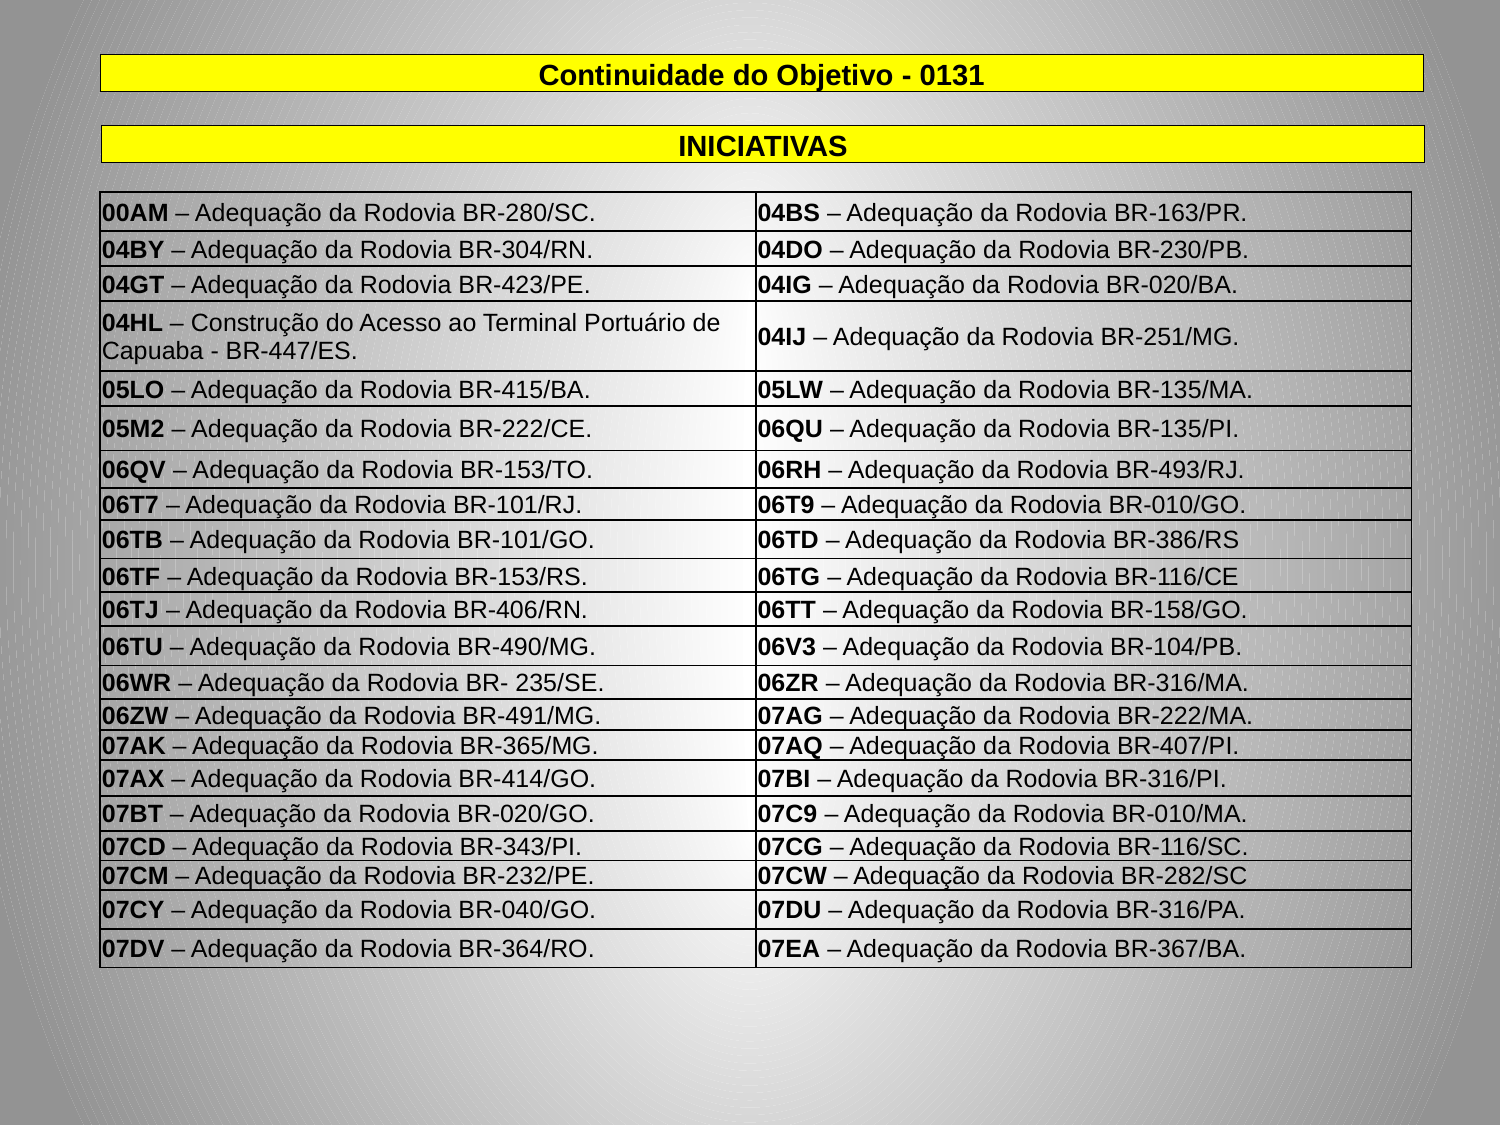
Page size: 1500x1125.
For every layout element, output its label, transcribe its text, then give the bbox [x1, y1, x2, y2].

table_cell 07AK – Adequação da Rodovia BR-365/MG. [101, 731, 755, 759]
table_cell 07CW – Adequação da Rodovia BR-282/SC [757, 861, 1411, 889]
table_header INICIATIVAS [102, 126, 1424, 162]
table_cell 06T7 – Adequação da Rodovia BR-101/RJ. [101, 489, 755, 519]
table_cell 07CG – Adequação da Rodovia BR-116/SC. [757, 832, 1411, 860]
table_cell 06TB – Adequação da Rodovia BR-101/GO. [101, 521, 755, 558]
table_cell 05LO – Adequação da Rodovia BR-415/BA. [101, 372, 755, 405]
table_cell 06RH – Adequação da Rodovia BR-493/RJ. [757, 451, 1411, 487]
table_cell 06TD – Adequação da Rodovia BR-386/RS [757, 521, 1411, 558]
table_header Continuidade do Objetivo - 0131 [101, 55, 1423, 91]
table_cell 07C9 – Adequação da Rodovia BR-010/MA. [757, 797, 1411, 830]
table_cell 07AQ – Adequação da Rodovia BR-407/PI. [757, 731, 1411, 759]
table_cell 07CM – Adequação da Rodovia BR-232/PE. [101, 861, 755, 889]
table_cell 06T9 – Adequação da Rodovia BR-010/GO. [757, 489, 1411, 519]
table_cell 06TU – Adequação da Rodovia BR-490/MG. [101, 627, 755, 665]
table_cell 06ZR – Adequação da Rodovia BR-316/MA. [757, 666, 1411, 698]
table_cell 04BY – Adequação da Rodovia BR-304/RN. [101, 232, 755, 265]
table_cell 07EA – Adequação da Rodovia BR-367/BA. [757, 930, 1411, 967]
table_cell 06TF – Adequação da Rodovia BR-153/RS. [101, 559, 755, 591]
table_cell 06QV – Adequação da Rodovia BR-153/TO. [101, 451, 755, 487]
table_header 04BS – Adequação da Rodovia BR-163/PR. [757, 193, 1411, 230]
table_cell 04DO – Adequação da Rodovia BR-230/PB. [757, 232, 1411, 265]
table_cell 04IJ – Adequação da Rodovia BR-251/MG. [757, 302, 1411, 370]
table_cell 04HL – Construção do Acesso ao Terminal Portuário de Capuaba - BR-447/ES. [101, 302, 755, 370]
table_cell 06TT – Adequação da Rodovia BR-158/GO. [757, 593, 1411, 625]
table_cell 07DV – Adequação da Rodovia BR-364/RO. [101, 930, 755, 967]
table_cell 06ZW – Adequação da Rodovia BR-491/MG. [101, 700, 755, 729]
table_cell 04GT – Adequação da Rodovia BR-423/PE. [101, 267, 755, 300]
table_cell 06TG – Adequação da Rodovia BR-116/CE [757, 559, 1411, 591]
table_cell 04IG – Adequação da Rodovia BR-020/BA. [757, 267, 1411, 300]
table_cell 07AG – Adequação da Rodovia BR-222/MA. [757, 700, 1411, 729]
table_cell 07DU – Adequação da Rodovia BR-316/PA. [757, 891, 1411, 928]
table_cell 07CY – Adequação da Rodovia BR-040/GO. [101, 891, 755, 928]
table_cell 07CD – Adequação da Rodovia BR-343/PI. [101, 832, 755, 860]
table_cell 05M2 – Adequação da Rodovia BR-222/CE. [101, 407, 755, 450]
table_cell 06WR – Adequação da Rodovia BR- 235/SE. [101, 666, 755, 698]
table_cell 05LW – Adequação da Rodovia BR-135/MA. [757, 372, 1411, 405]
table_header 00AM – Adequação da Rodovia BR-280/SC. [101, 193, 755, 230]
table_cell 07AX – Adequação da Rodovia BR-414/GO. [101, 761, 755, 795]
table_cell 07BT – Adequação da Rodovia BR-020/GO. [101, 797, 755, 830]
table_cell 07BI – Adequação da Rodovia BR-316/PI. [757, 761, 1411, 795]
table_cell 06TJ – Adequação da Rodovia BR-406/RN. [101, 593, 755, 625]
table_cell 06V3 – Adequação da Rodovia BR-104/PB. [757, 627, 1411, 665]
table_cell 06QU – Adequação da Rodovia BR-135/PI. [757, 407, 1411, 450]
